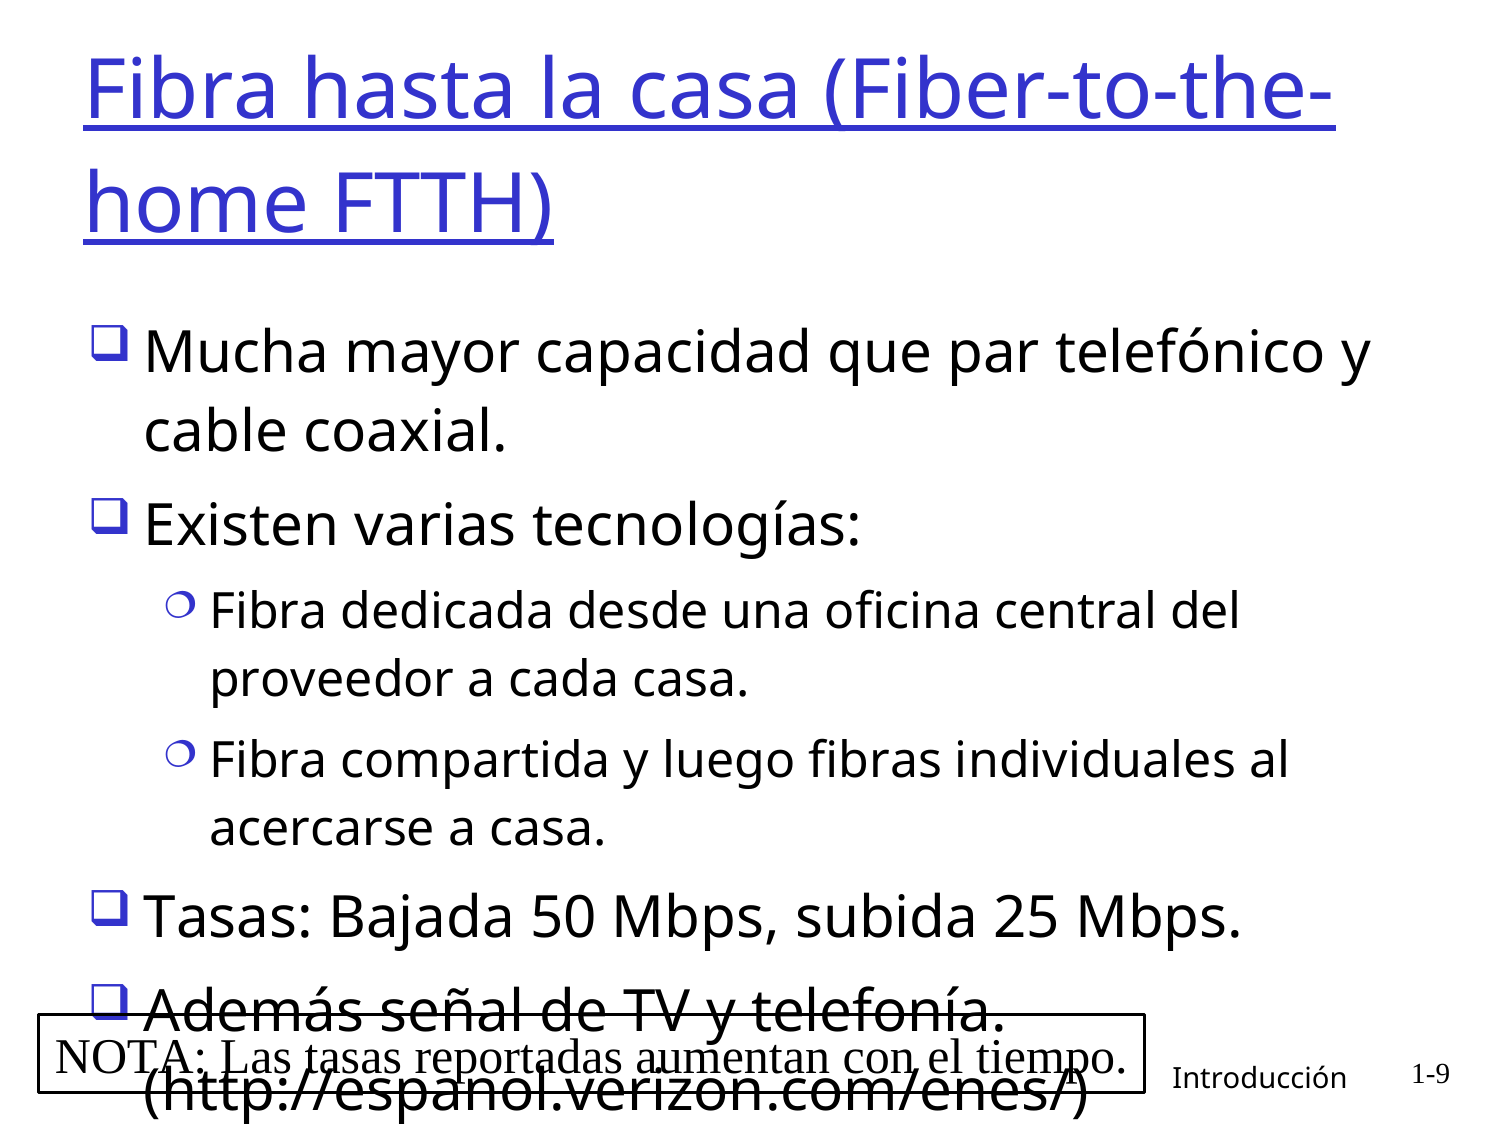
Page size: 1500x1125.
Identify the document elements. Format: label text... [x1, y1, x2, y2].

text_box NOTA: Las tasas reportadas aumentan con el tiempo. [38, 1014, 1141, 1093]
list Mucha mayor capacidad que par telefónico y cable coaxial. Existen varias tecnologías: Fibra dedicada desde una oficina central del proveedor a cada casa. Fibra compartida y luego fibras individuales al acercarse a casa. Tasas: Bajada 50 Mbps, subida 25 Mbps. Además señal de TV y telefonía. (http://espanol.verizon.com/enes/) [87, 310, 1463, 1094]
title Fibra hasta la casa (Fiber-to-the-home FTTH) [83, 51, 1459, 236]
